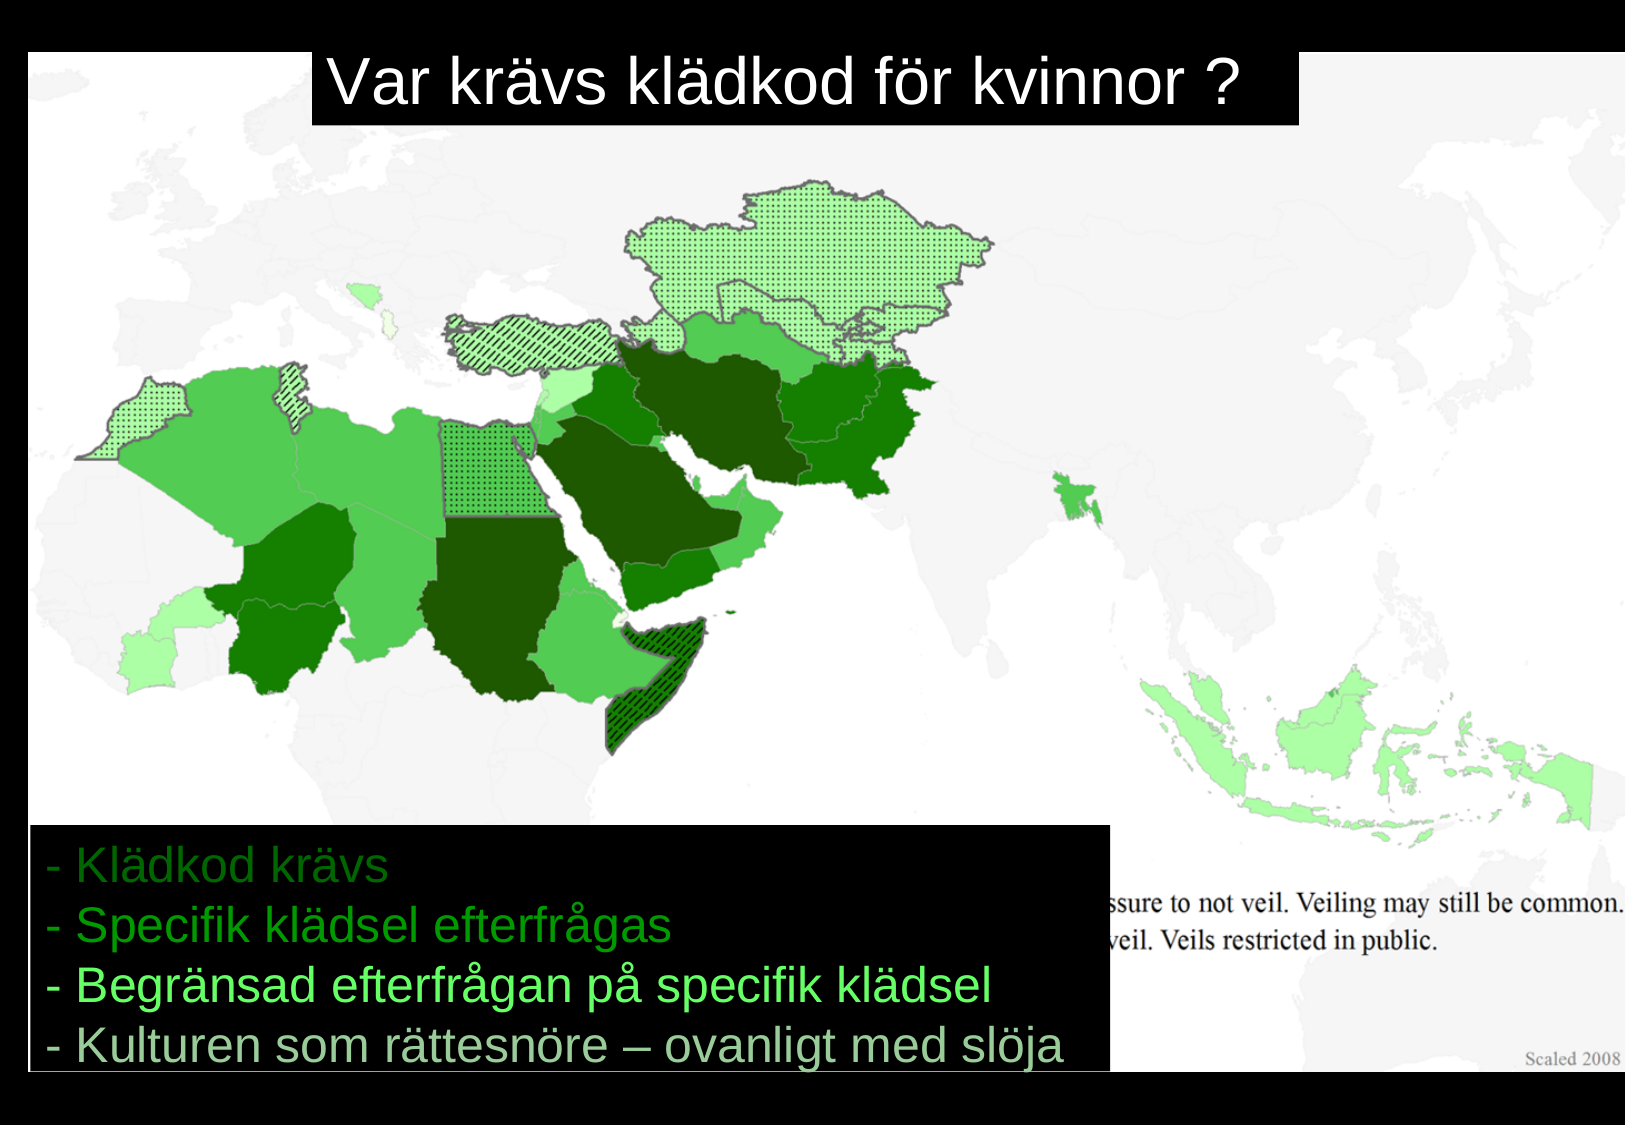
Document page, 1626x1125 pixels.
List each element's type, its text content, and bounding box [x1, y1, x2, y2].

picture [28, 52, 1626, 1072]
text_box - Klädkod krävs - Specifik klädsel efterfrågas - Begränsad efterfrågan på specifik klädsel - Kulturen som rättesnöre – ovanligt med slöja [30, 825, 1111, 1072]
text_box Var krävs klädkod för kvinnor ? [312, 31, 1299, 126]
